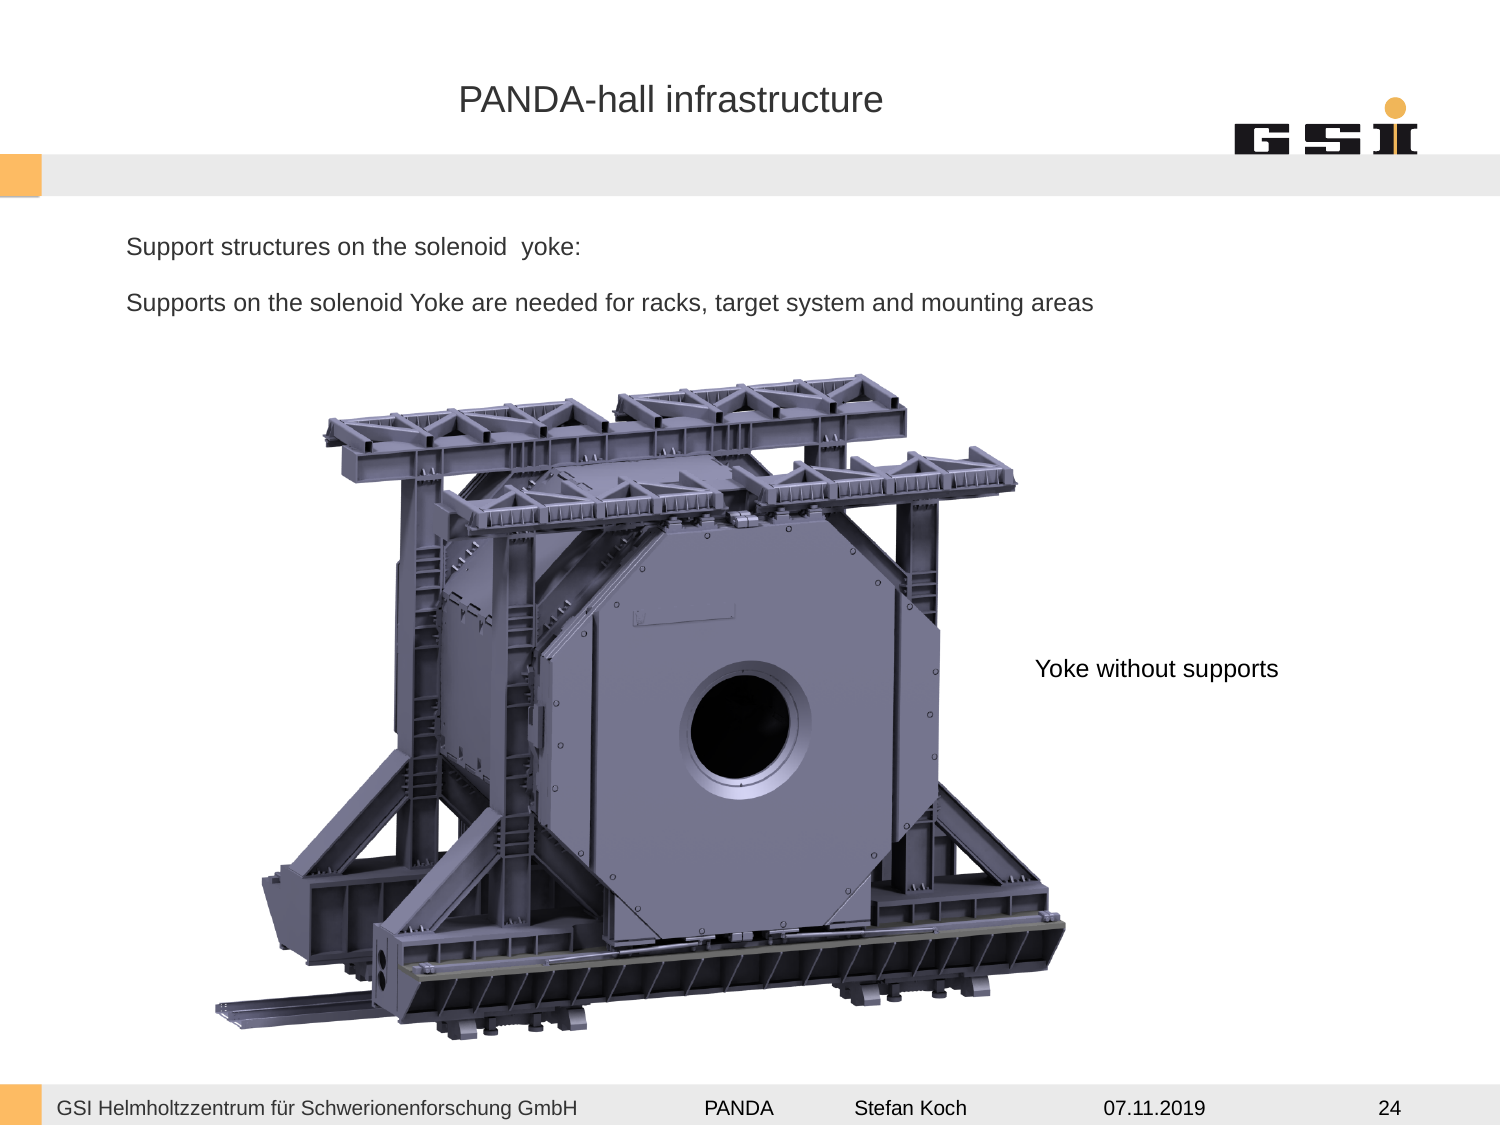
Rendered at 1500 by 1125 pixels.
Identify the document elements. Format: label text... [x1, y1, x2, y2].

text_box Support structures on the solenoid yoke: Supports on the solenoid Yoke are needed for racks, target system and mounting areas [111, 224, 1417, 380]
picture [213, 362, 1068, 1049]
text_box PANDA-hall infrastructure [160, 67, 1200, 128]
text_box Yoke without supports [1020, 645, 1367, 691]
picture [1233, 95, 1419, 154]
